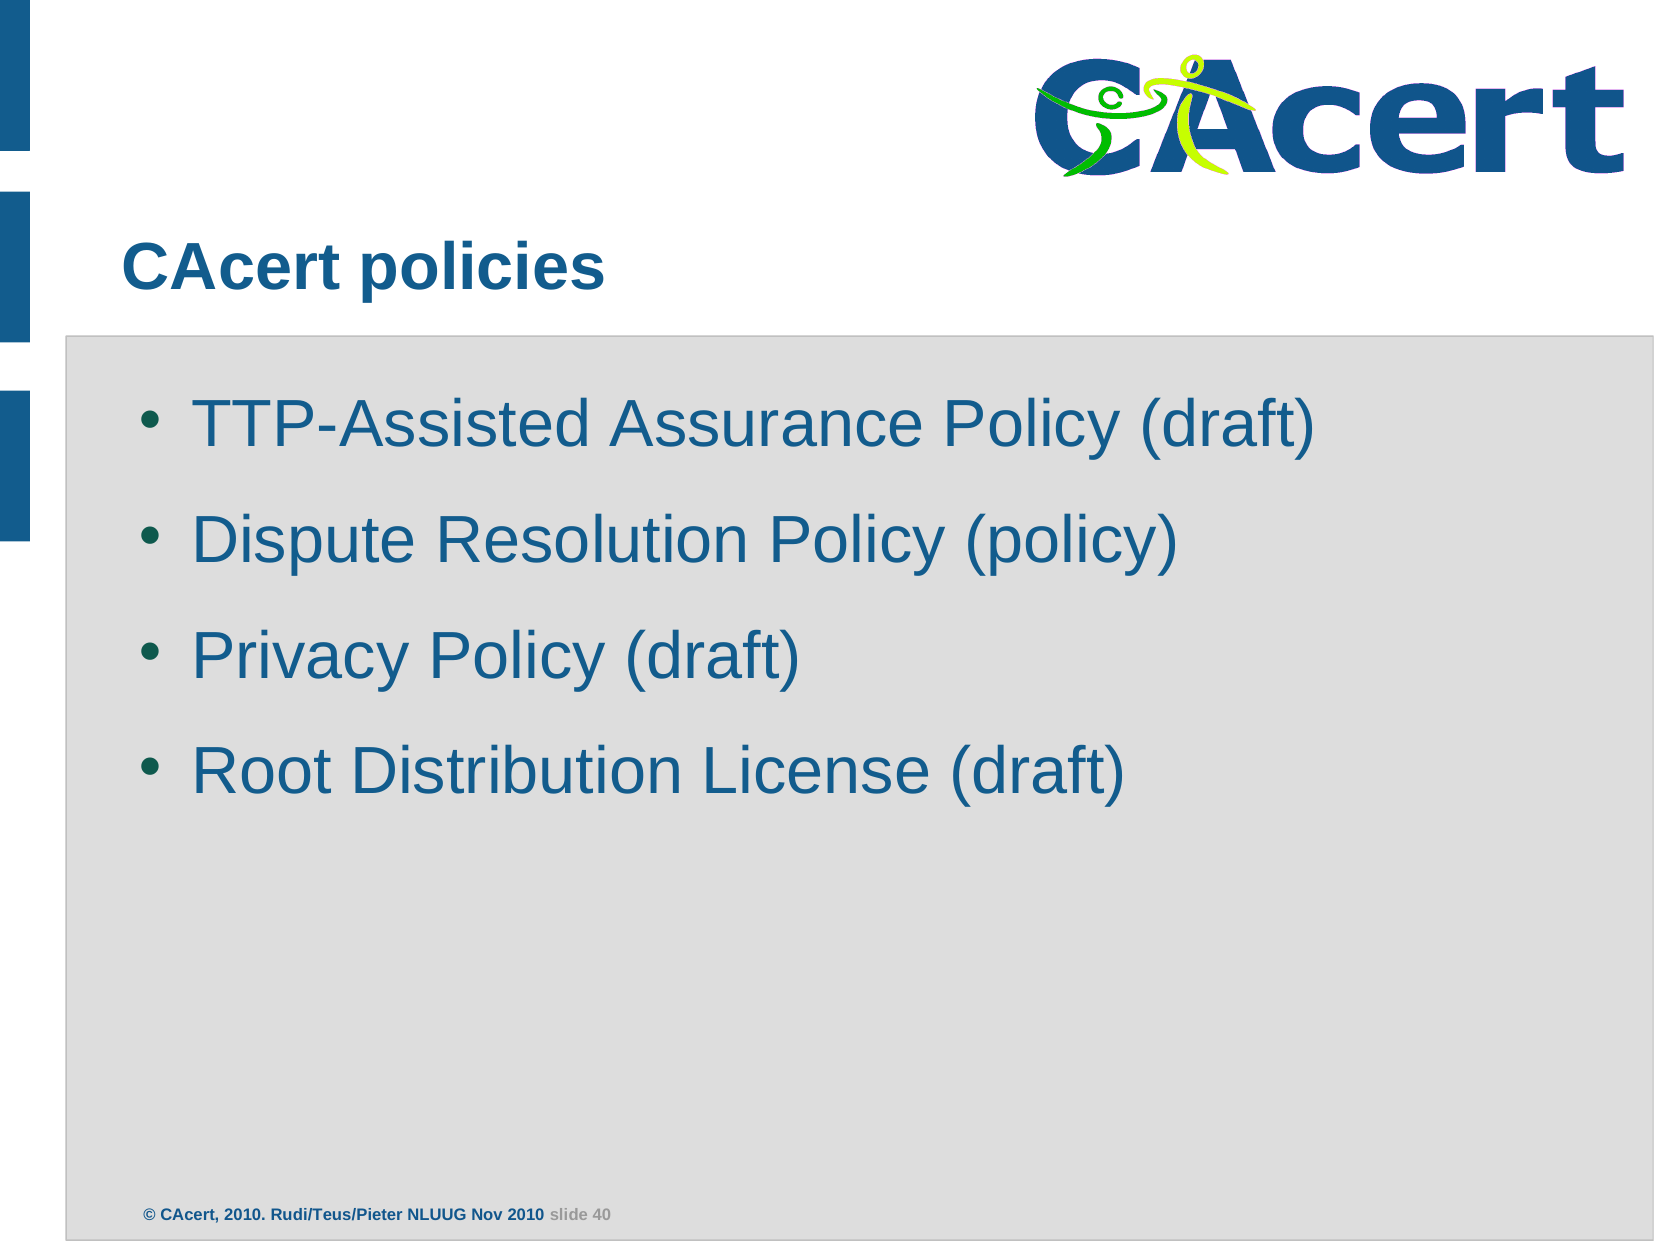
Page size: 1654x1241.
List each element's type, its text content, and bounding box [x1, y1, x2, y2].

picture [1033, 53, 1625, 178]
list TTP-Assisted Assurance Policy (draft) Dispute Resolution Policy (policy) Privacy Policy (draft) Root Distribution License (draft) [121, 344, 1594, 1238]
title CAcert policies [121, 177, 1533, 315]
